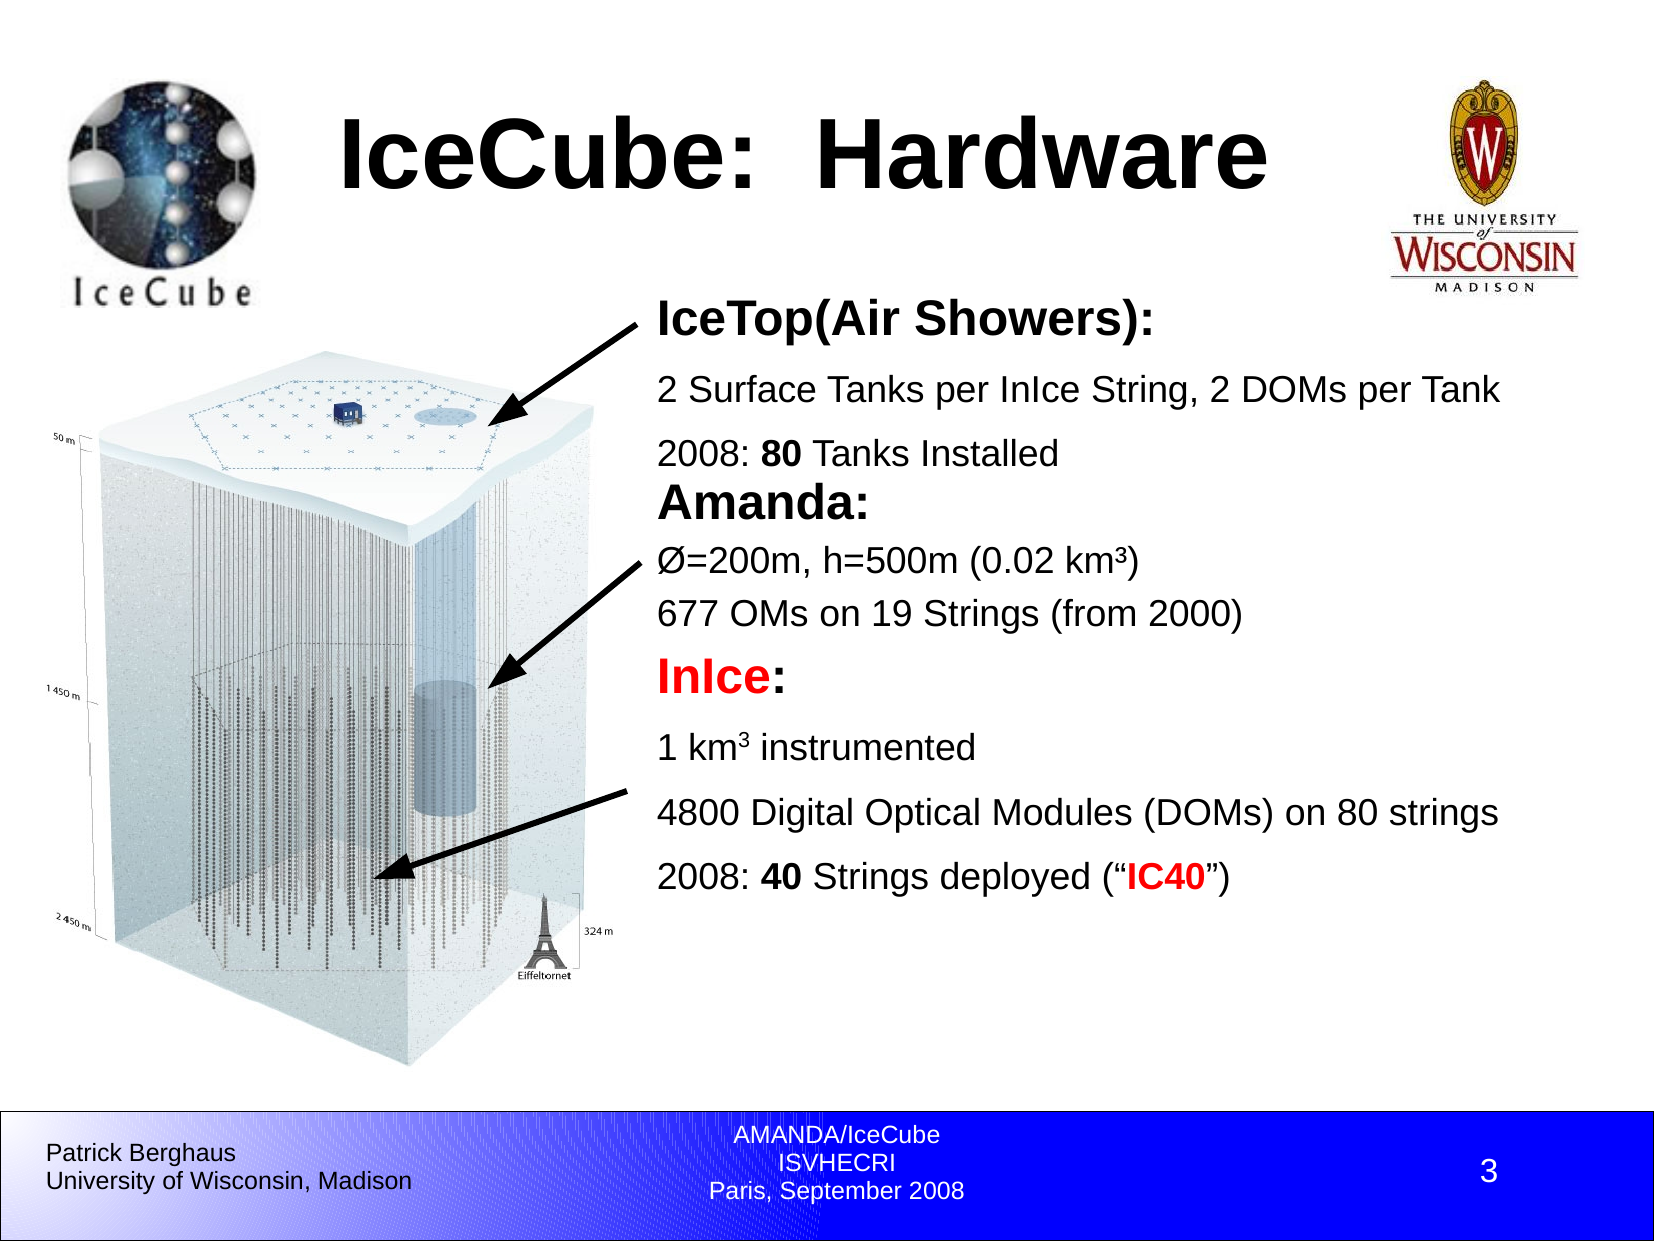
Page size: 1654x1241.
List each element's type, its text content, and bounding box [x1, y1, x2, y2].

picture [60, 78, 263, 308]
text_box IceCube: Hardware [323, 91, 1286, 257]
picture [1381, 76, 1585, 275]
picture [45, 351, 638, 1102]
text_box IceTop(Air Showers): 2 Surface Tanks per InIce String, 2 DOMs per Tank 2008: 80 Tanks Installed Amanda: Ø=200m, h=500m (0.02 km³) 677 OMs on 19 Strings (from 2000) InIce: 1 km3 instrumented 4800 Digital Optical Modules (DOMs) on 80 strings 2008: 40 Strings deployed (“IC40”) [656, 275, 1642, 1071]
